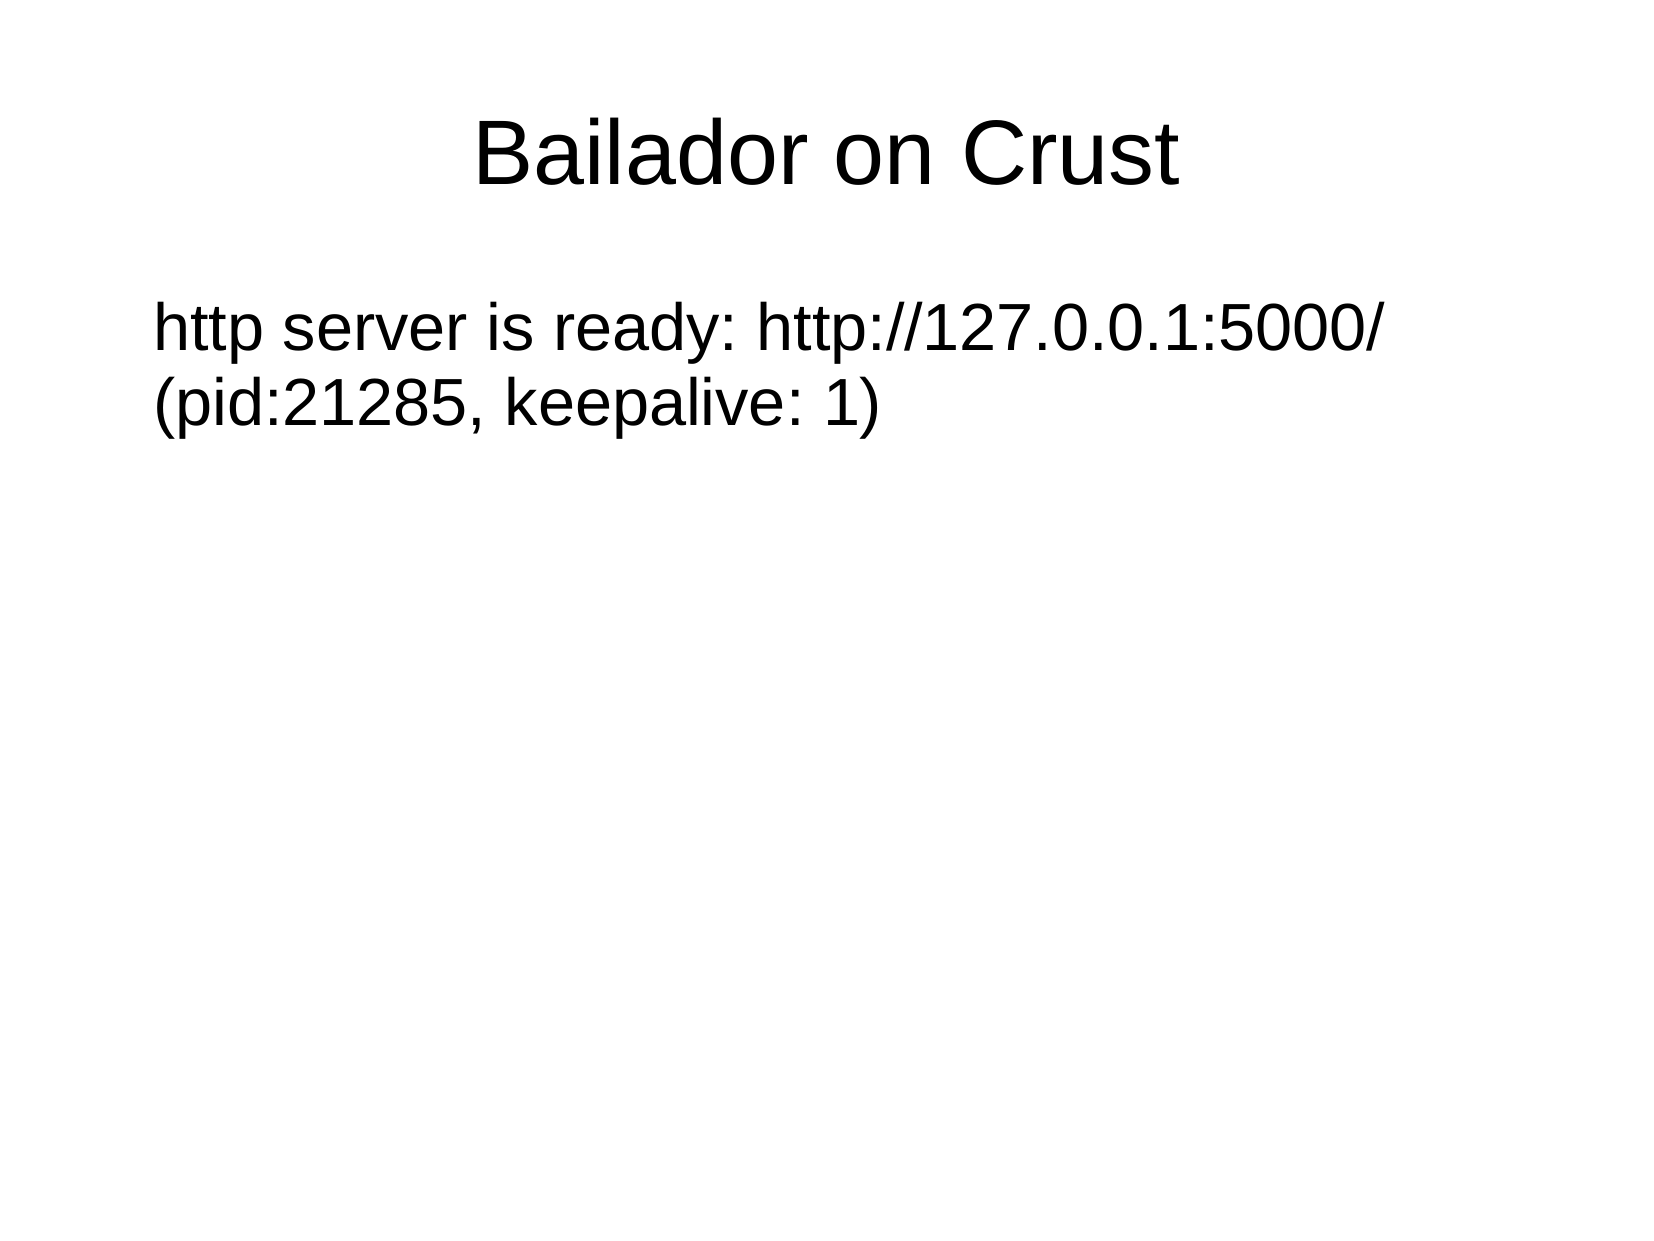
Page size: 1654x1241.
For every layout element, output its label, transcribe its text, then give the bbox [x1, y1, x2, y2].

list http server is ready: http://127.0.0.1:5000/ (pid:21285, keepalive: 1) [82, 290, 1571, 1010]
title Bailador on Crust [82, 49, 1571, 257]
